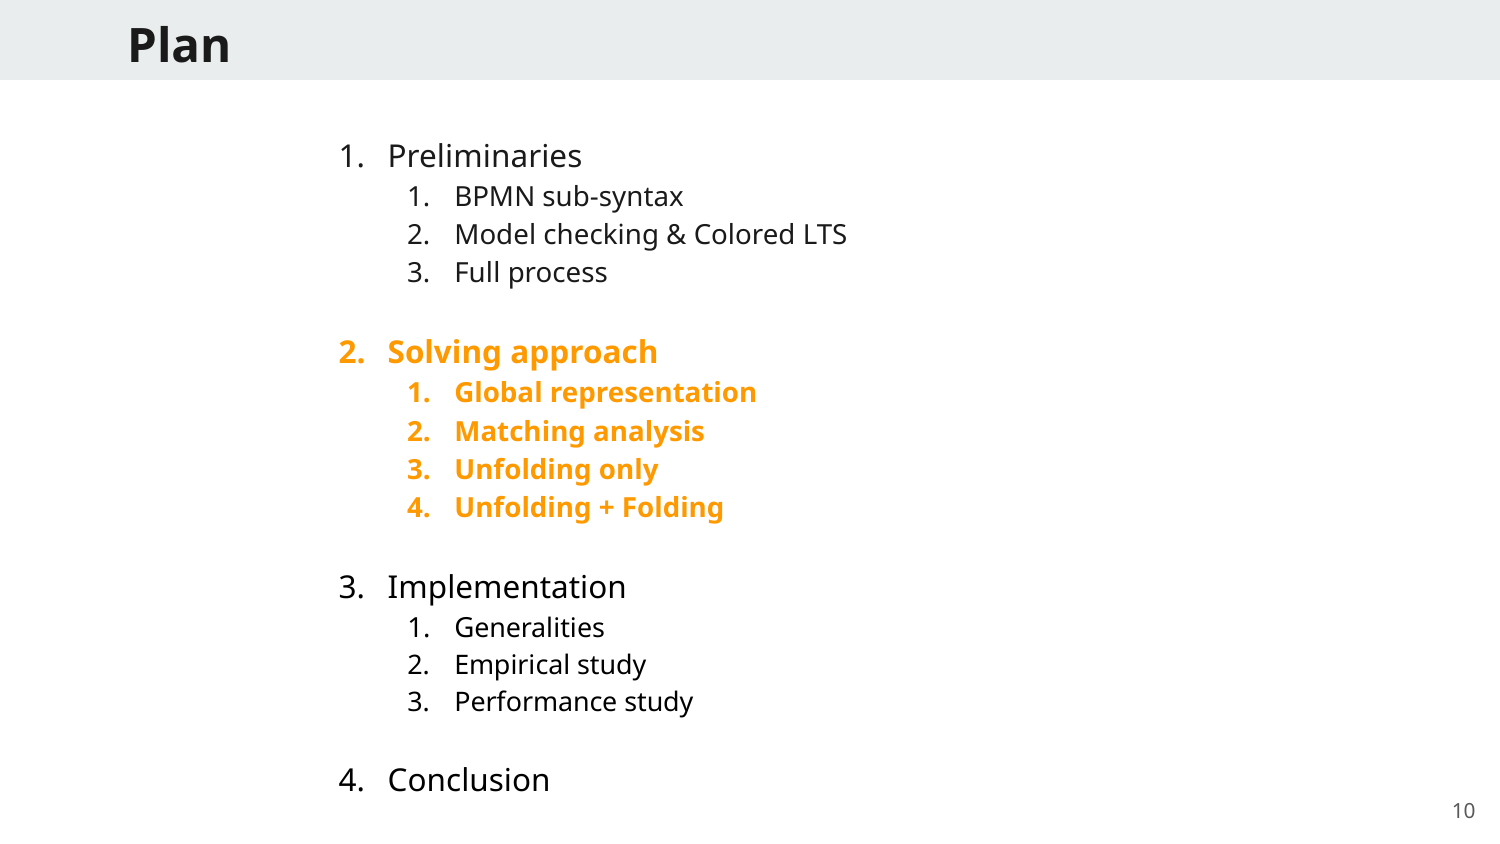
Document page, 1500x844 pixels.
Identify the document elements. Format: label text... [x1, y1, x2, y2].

list Preliminaries BPMN sub-syntax Model checking & Colored LTS Full process Solving approach Global representation Matching analysis Unfolding only Unfolding + Folding Implementation Generalities Empirical study Performance study Conclusion [305, 115, 897, 819]
title Plan [112, 0, 1374, 88]
slide_number <numéro> [1400, 779, 1491, 844]
